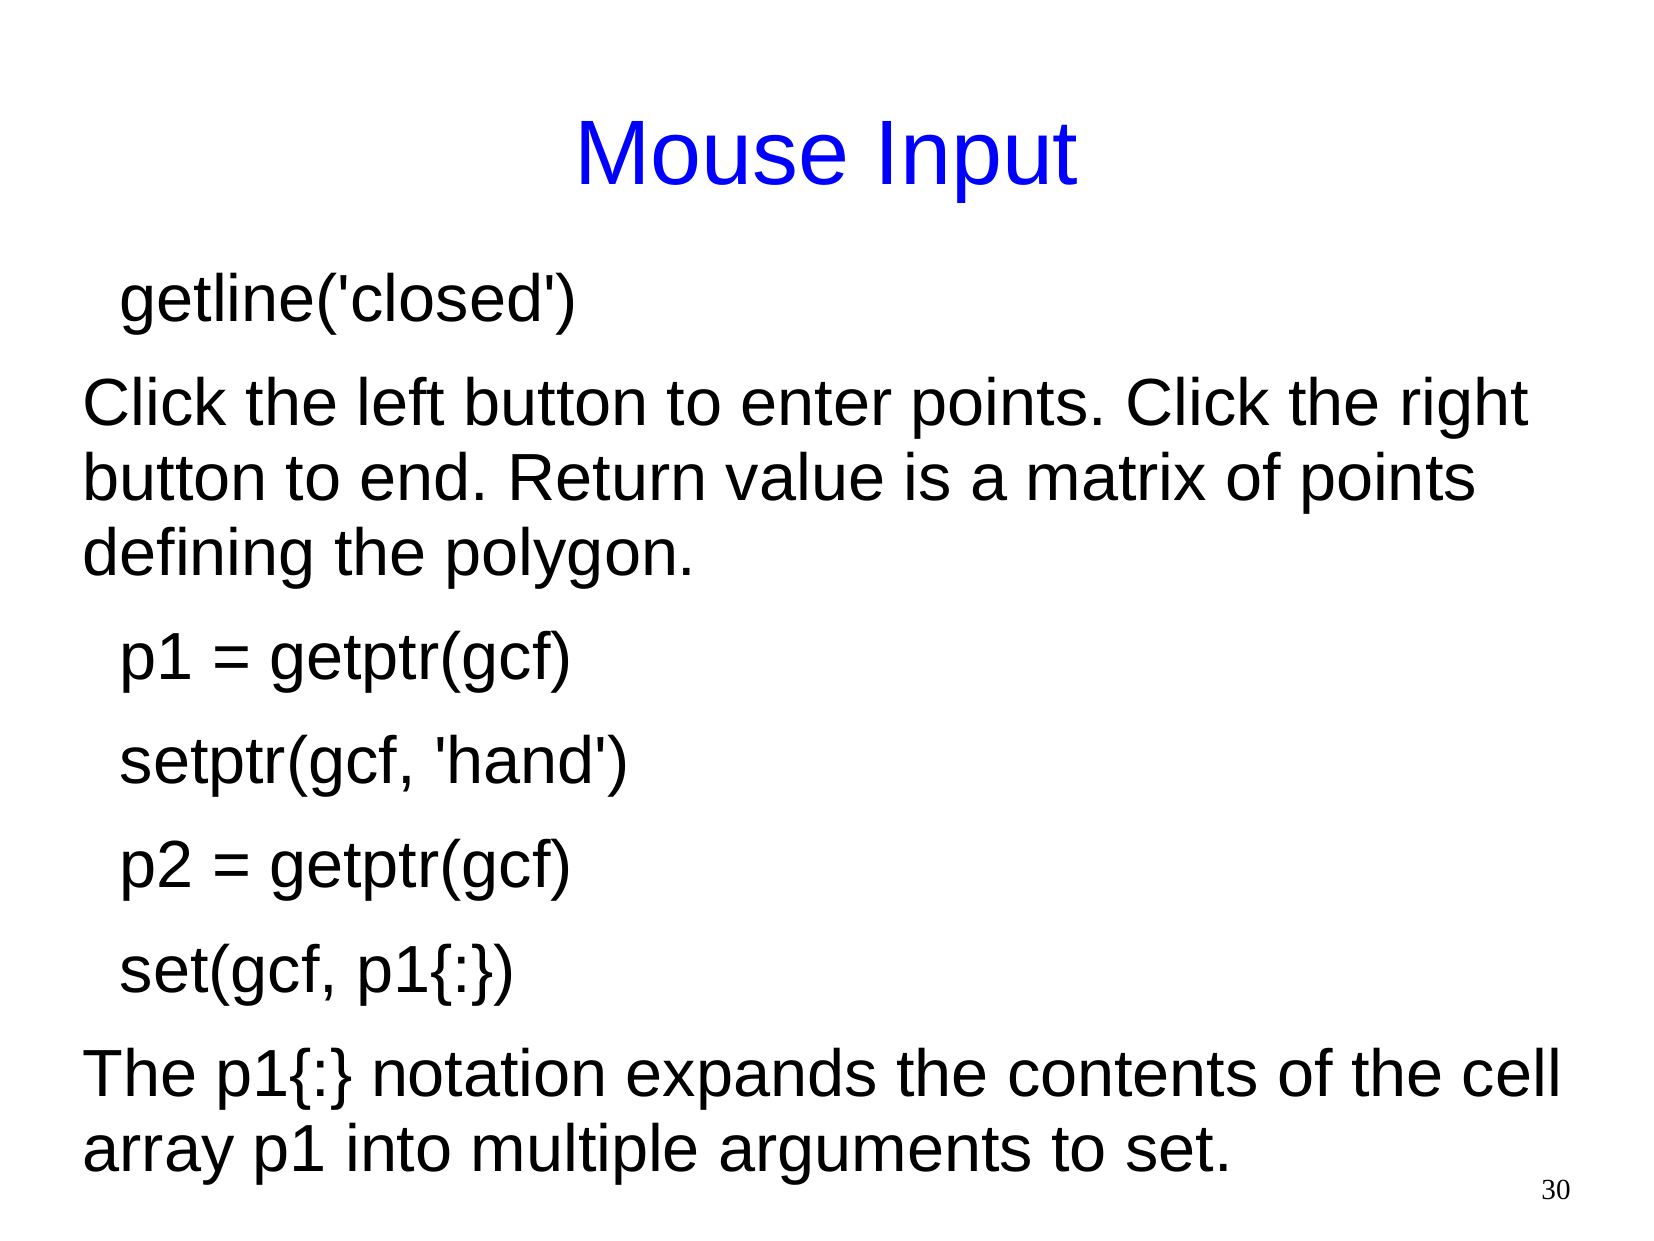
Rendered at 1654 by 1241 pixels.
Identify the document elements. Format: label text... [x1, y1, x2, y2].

list getline('closed') Click the left button to enter points. Click the right button to end. Return value is a matrix of points defining the polygon. p1 = getptr(gcf) setptr(gcf, 'hand') p2 = getptr(gcf) set(gcf, p1{:}) The p1{:} notation expands the contents of the cell array p1 into multiple arguments to set. [82, 260, 1571, 1186]
title Mouse Input [82, 56, 1571, 250]
